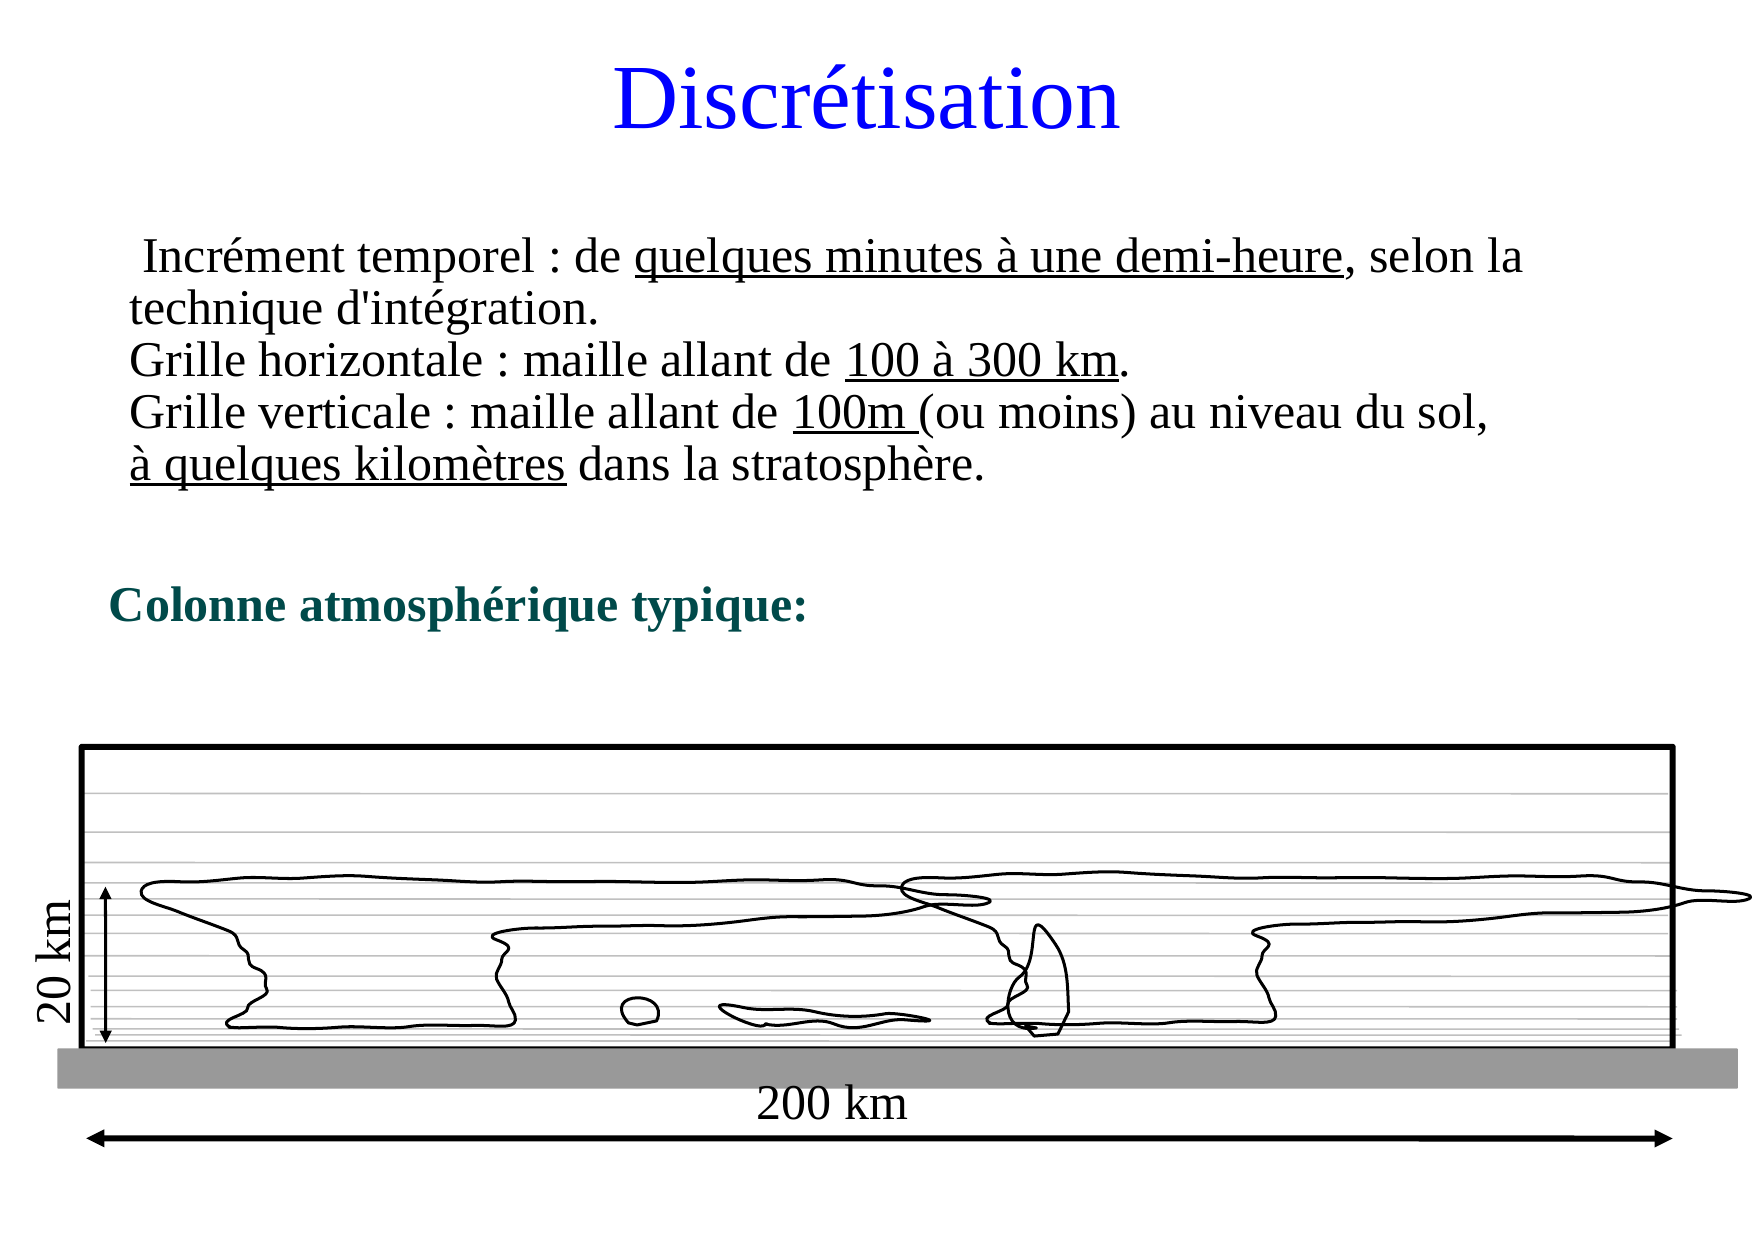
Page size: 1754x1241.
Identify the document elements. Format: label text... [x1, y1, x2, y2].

text_box 200 km [756, 1077, 909, 1130]
text_box Colonne atmosphérique typique: [108, 580, 810, 633]
text_box 20 km [28, 899, 81, 1026]
text_box [58, 1049, 1738, 1088]
text_box Discrétisation [109, 35, 1626, 157]
text_box Incrément temporel : de quelques minutes à une demi-heure, selon la technique d'intégration. Grille horizontale : maille allant de 100 à 300 km. Grille verticale : maille allant de 100m (ou moins) au niveau du sol, à quelques kilomètres dans la stratosphère. [129, 230, 1537, 491]
